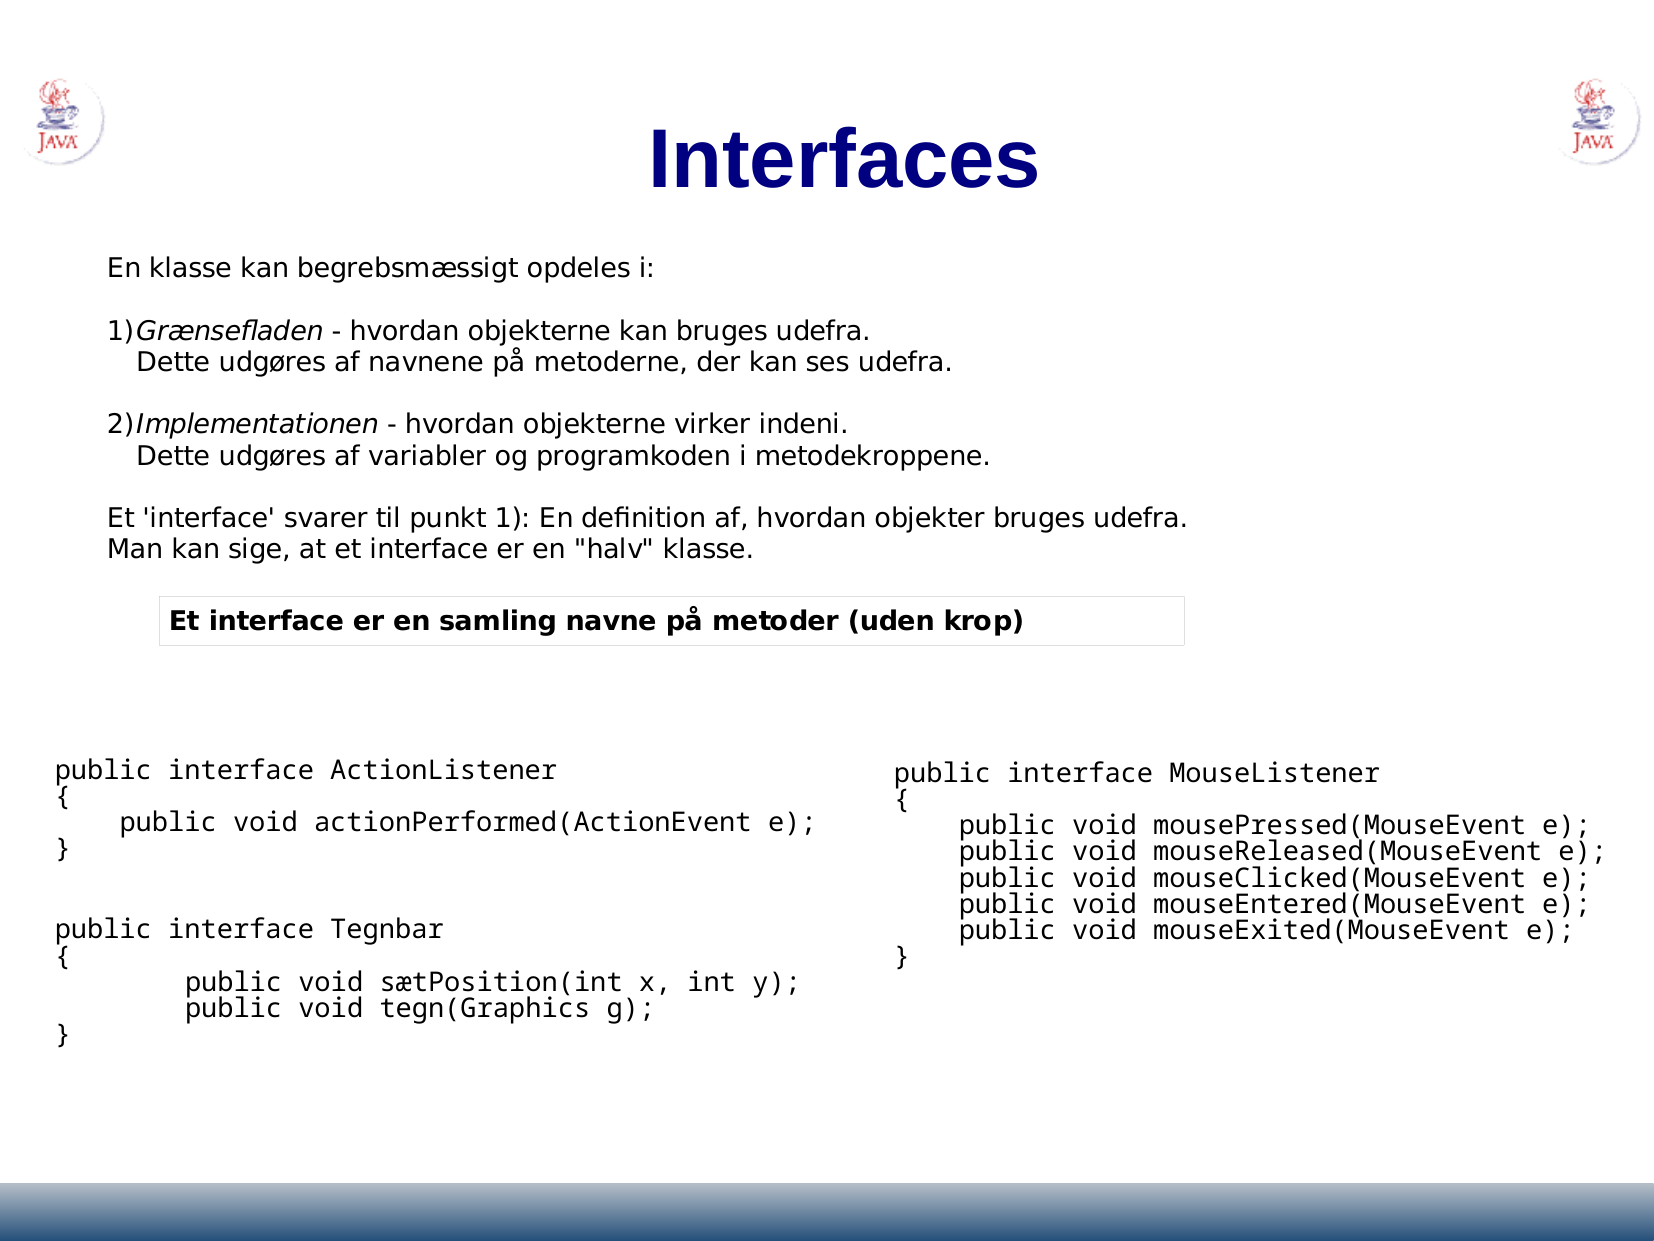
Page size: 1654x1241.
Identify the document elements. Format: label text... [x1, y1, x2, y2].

picture [1545, 71, 1645, 169]
title Interfaces [156, 55, 1534, 263]
picture [10, 71, 109, 169]
chart [53, 221, 1654, 1156]
